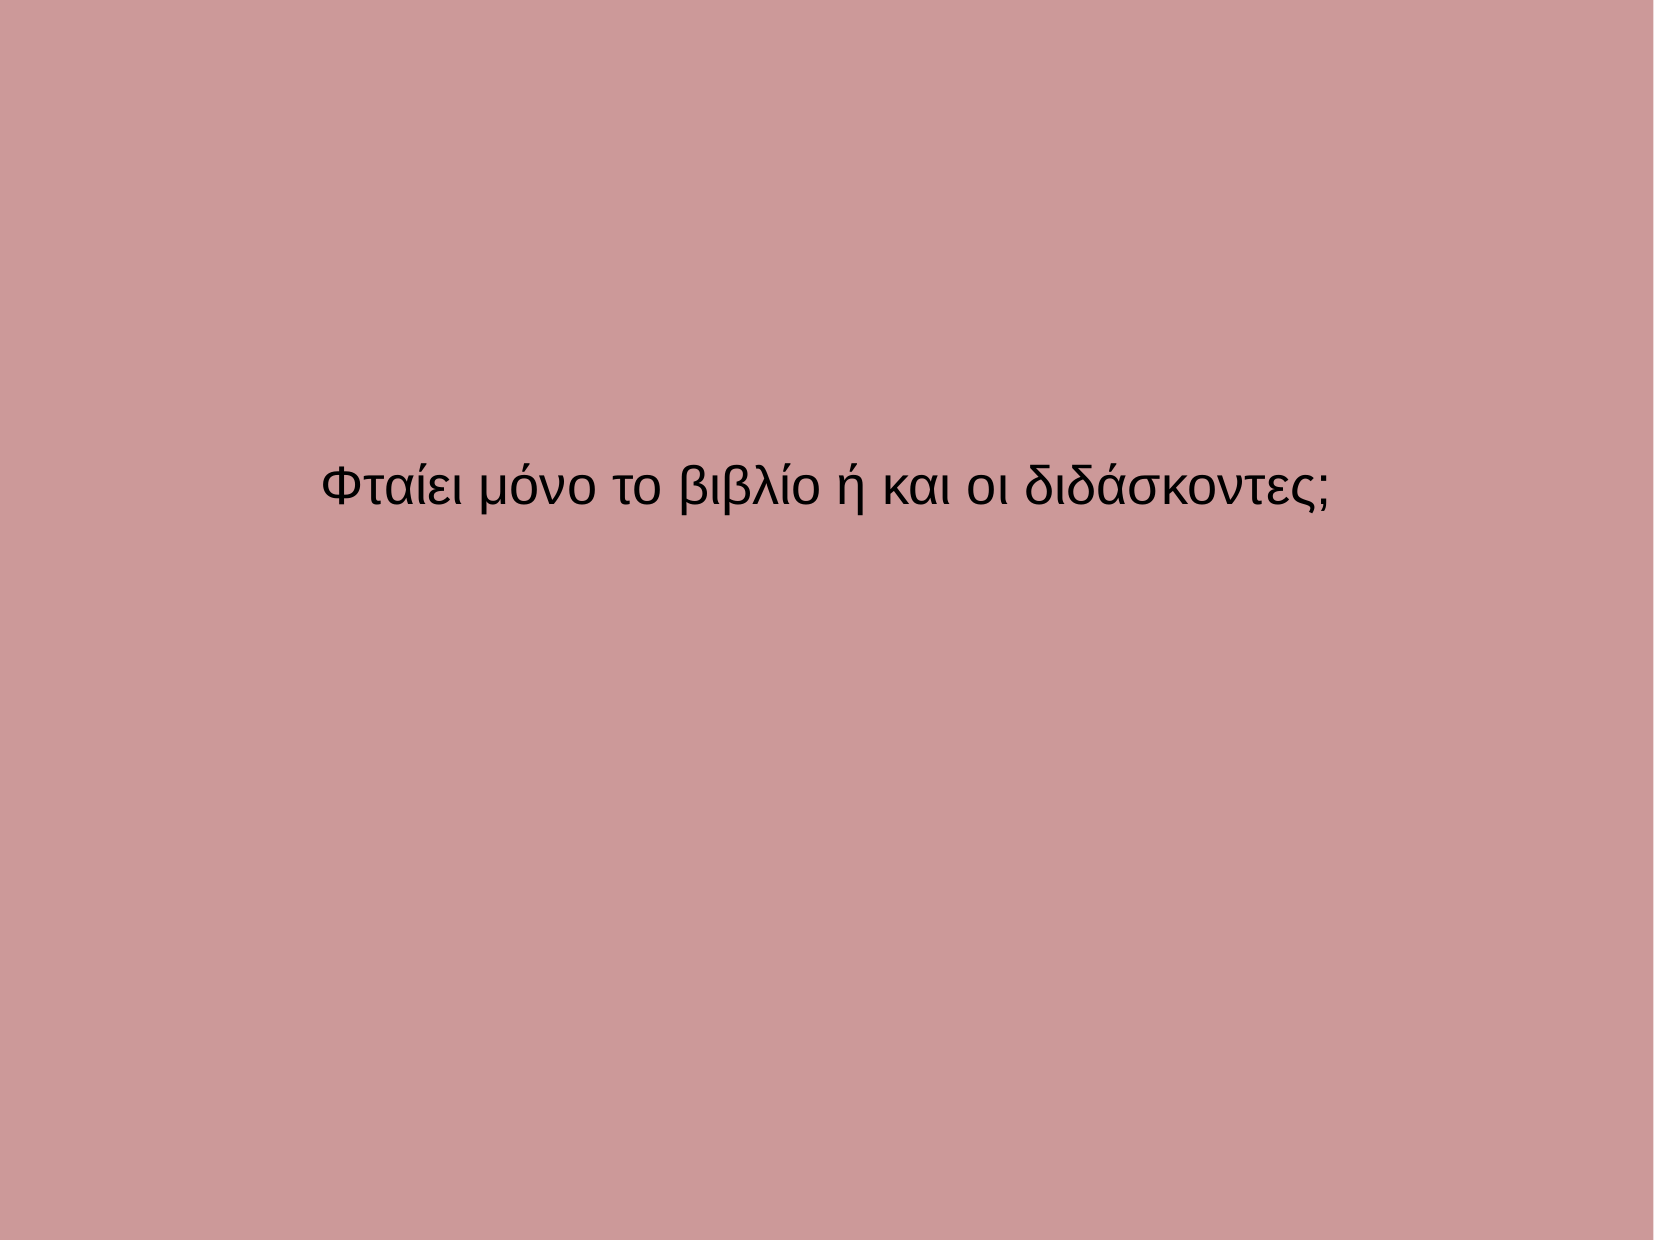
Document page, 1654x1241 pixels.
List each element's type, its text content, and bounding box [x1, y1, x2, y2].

title Φταίει μόνο το βιβλίο ή και οι διδάσκοντες; [82, 0, 1571, 516]
